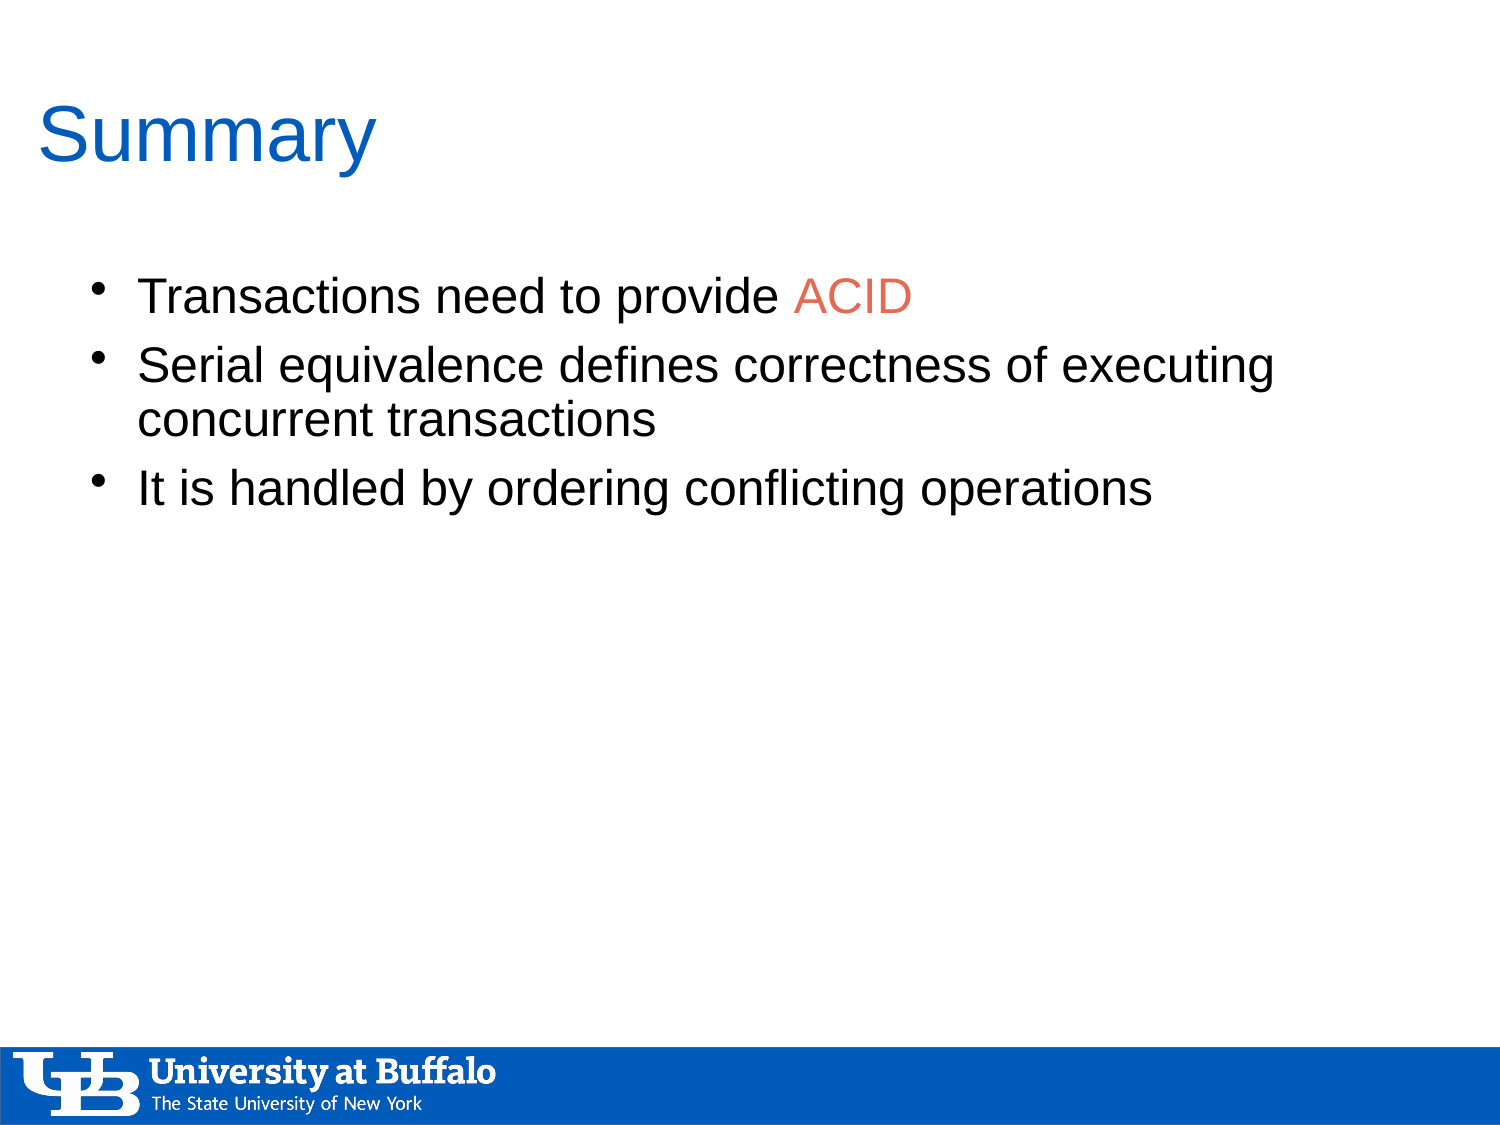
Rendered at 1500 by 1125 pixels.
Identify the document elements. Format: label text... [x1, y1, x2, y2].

title Summary [37, 40, 1388, 228]
list Transactions need to provide ACID Serial equivalence defines correctness of executing concurrent transactions It is handled by ordering conflicting operations [75, 263, 1425, 916]
picture [13, 1052, 496, 1116]
